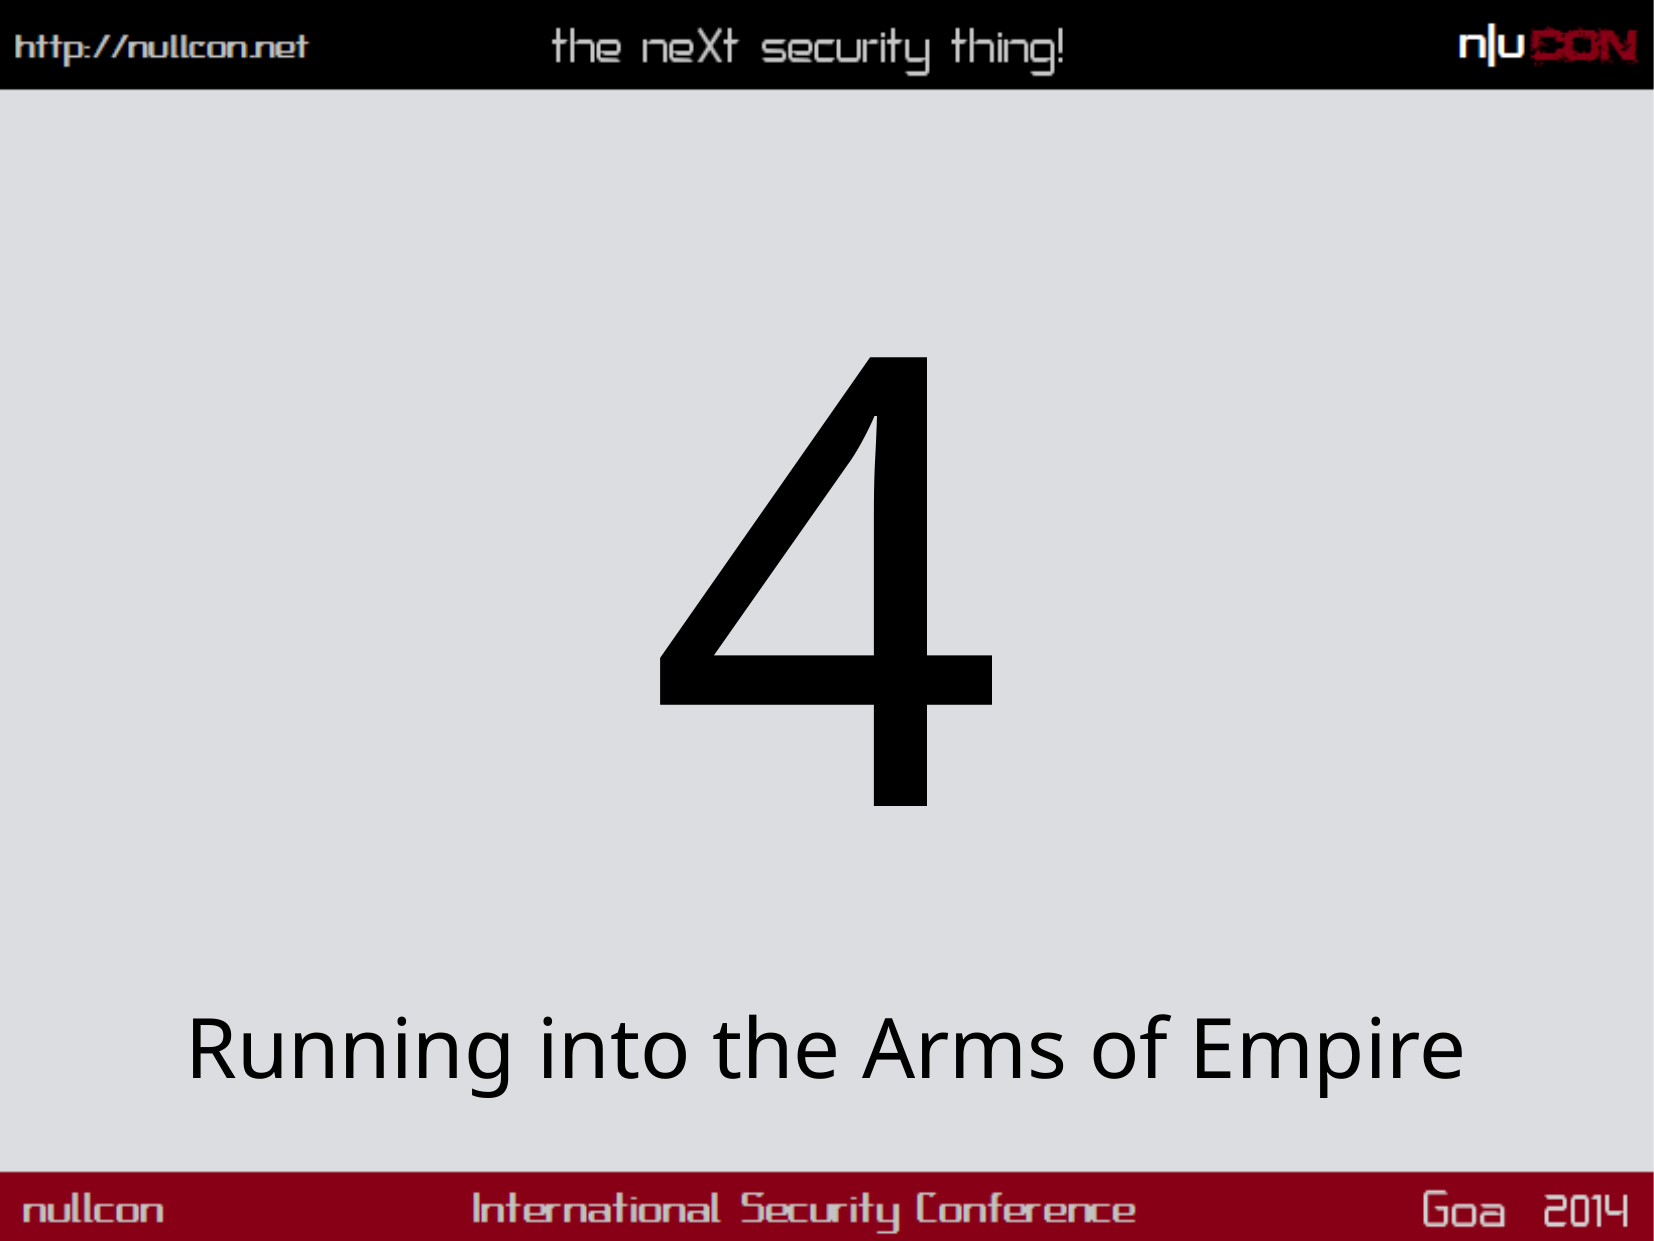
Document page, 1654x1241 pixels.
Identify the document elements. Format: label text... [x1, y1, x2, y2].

text_box 4 Running into the Arms of Empire [82, 90, 1571, 1151]
picture [0, 0, 1654, 1241]
